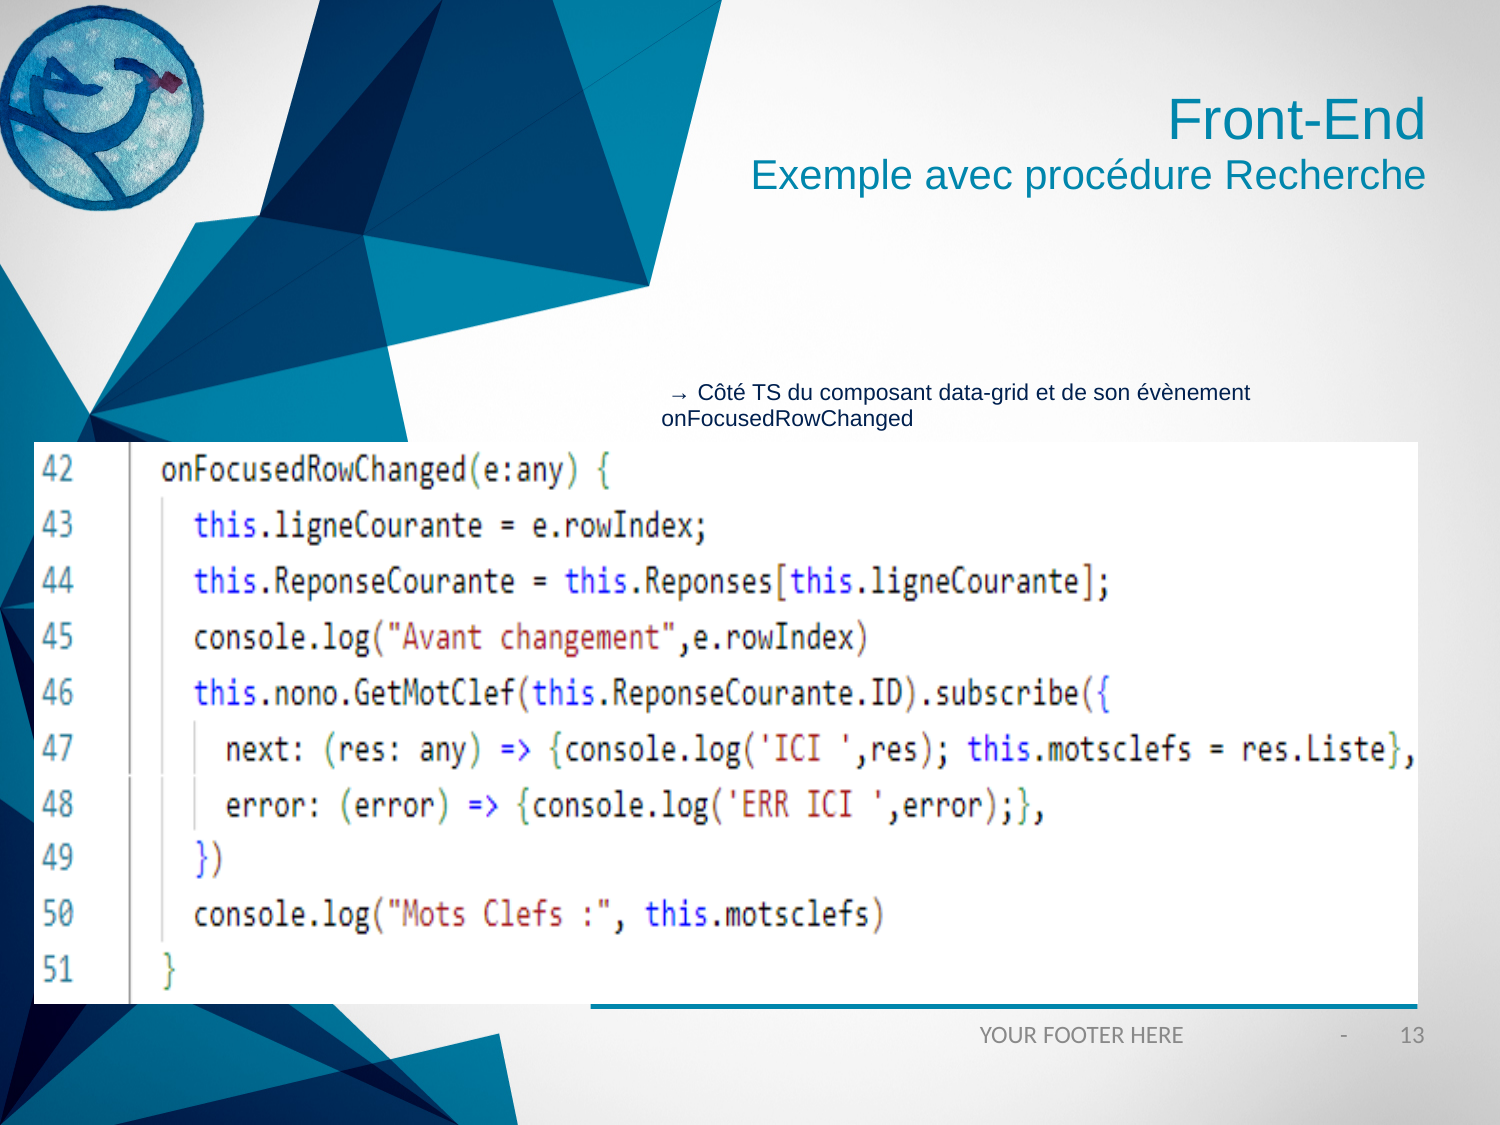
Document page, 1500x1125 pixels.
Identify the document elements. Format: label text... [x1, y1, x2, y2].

title Front-End Exemple avec procédure Recherche [710, 48, 1427, 237]
picture [0, 0, 1500, 1125]
list → Côté TS du composant data-grid et de son évènement onFocusedRowChanged [590, 324, 1425, 1006]
